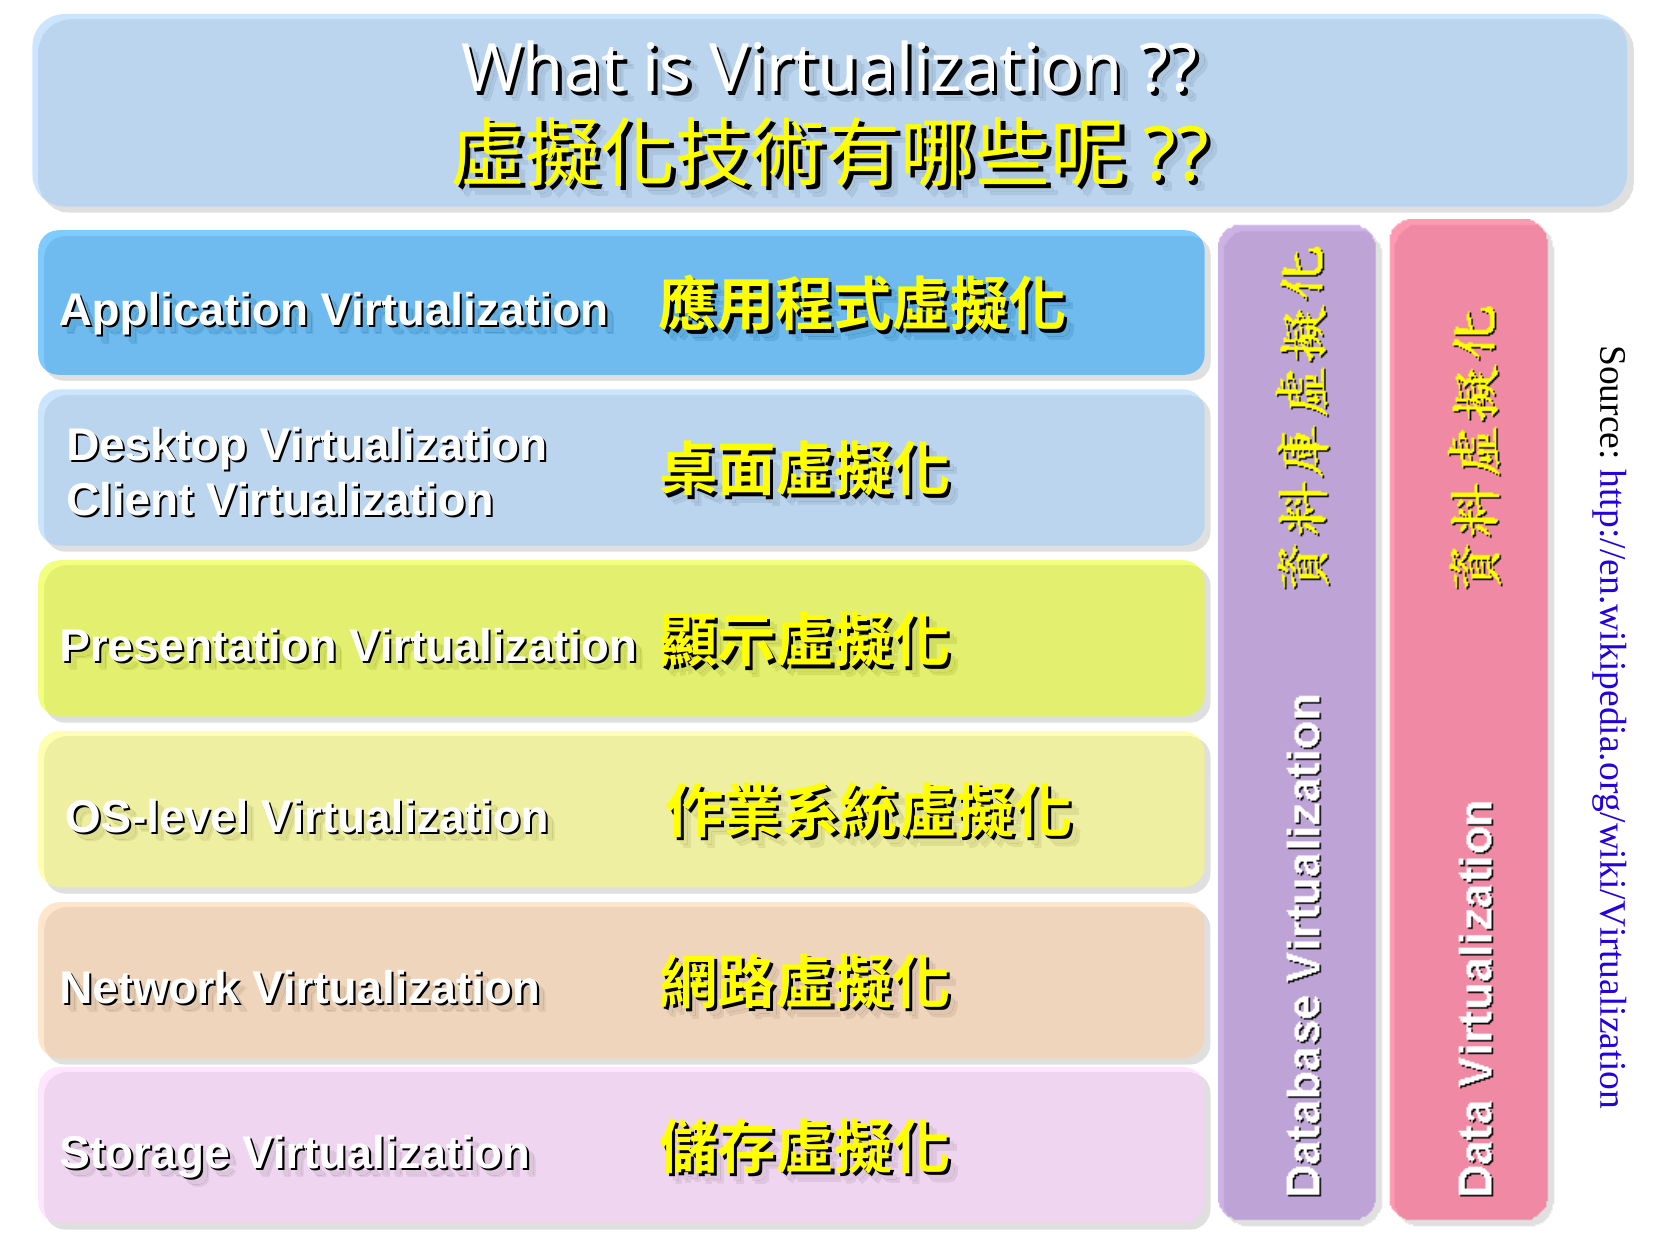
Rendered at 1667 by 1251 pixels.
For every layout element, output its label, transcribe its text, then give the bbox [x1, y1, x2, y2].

text_box 桌面虛擬化 [38, 389, 1205, 546]
text_box Presentation Virtualization 顯示虛擬化 [38, 560, 1205, 717]
text_box OS-level Virtualization 作業系統虛擬化 [38, 730, 1205, 888]
picture [1218, 219, 1556, 1228]
text_box Desktop Virtualization Client Virtualization [51, 406, 563, 532]
text_box What is Virtualization ?? 虛擬化技術有哪些呢?? [32, 13, 1628, 207]
text_box Application Virtualization 應用程式虛擬化 [38, 230, 1205, 375]
text_box Network Virtualization 網路虛擬化 [38, 902, 1205, 1059]
text_box Source: http://en.wikipedia.org/wiki/Virtualization [1570, 330, 1646, 1144]
text_box Storage Virtualization 儲存虛擬化 [38, 1066, 1205, 1224]
